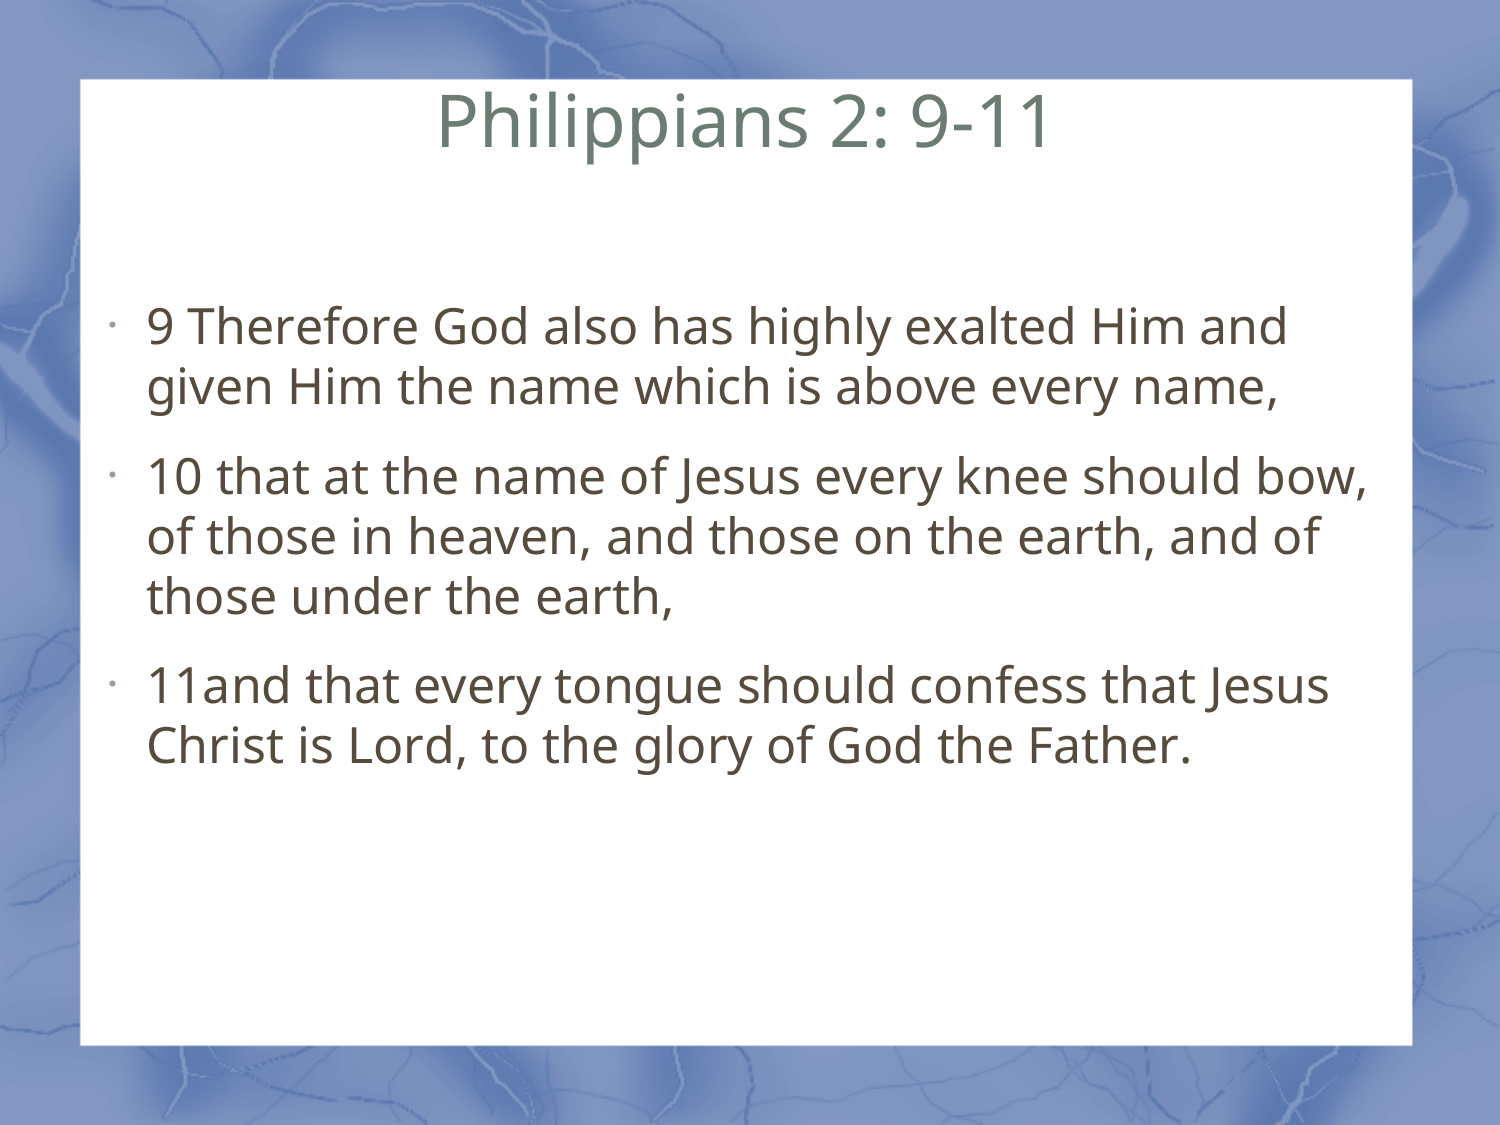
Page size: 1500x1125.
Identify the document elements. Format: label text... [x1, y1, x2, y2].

title Philippians 2: 9-11 [69, 66, 1425, 238]
list 9 Therefore God also has highly exalted Him and given Him the name which is above every name, 10 that at the name of Jesus every knee should bow, of those in heaven, and those on the earth, and of those under the earth, 11and that every tongue should confess that Jesus Christ is Lord, to the glory of God the Father. [75, 287, 1425, 1005]
picture [0, 0, 1500, 1125]
